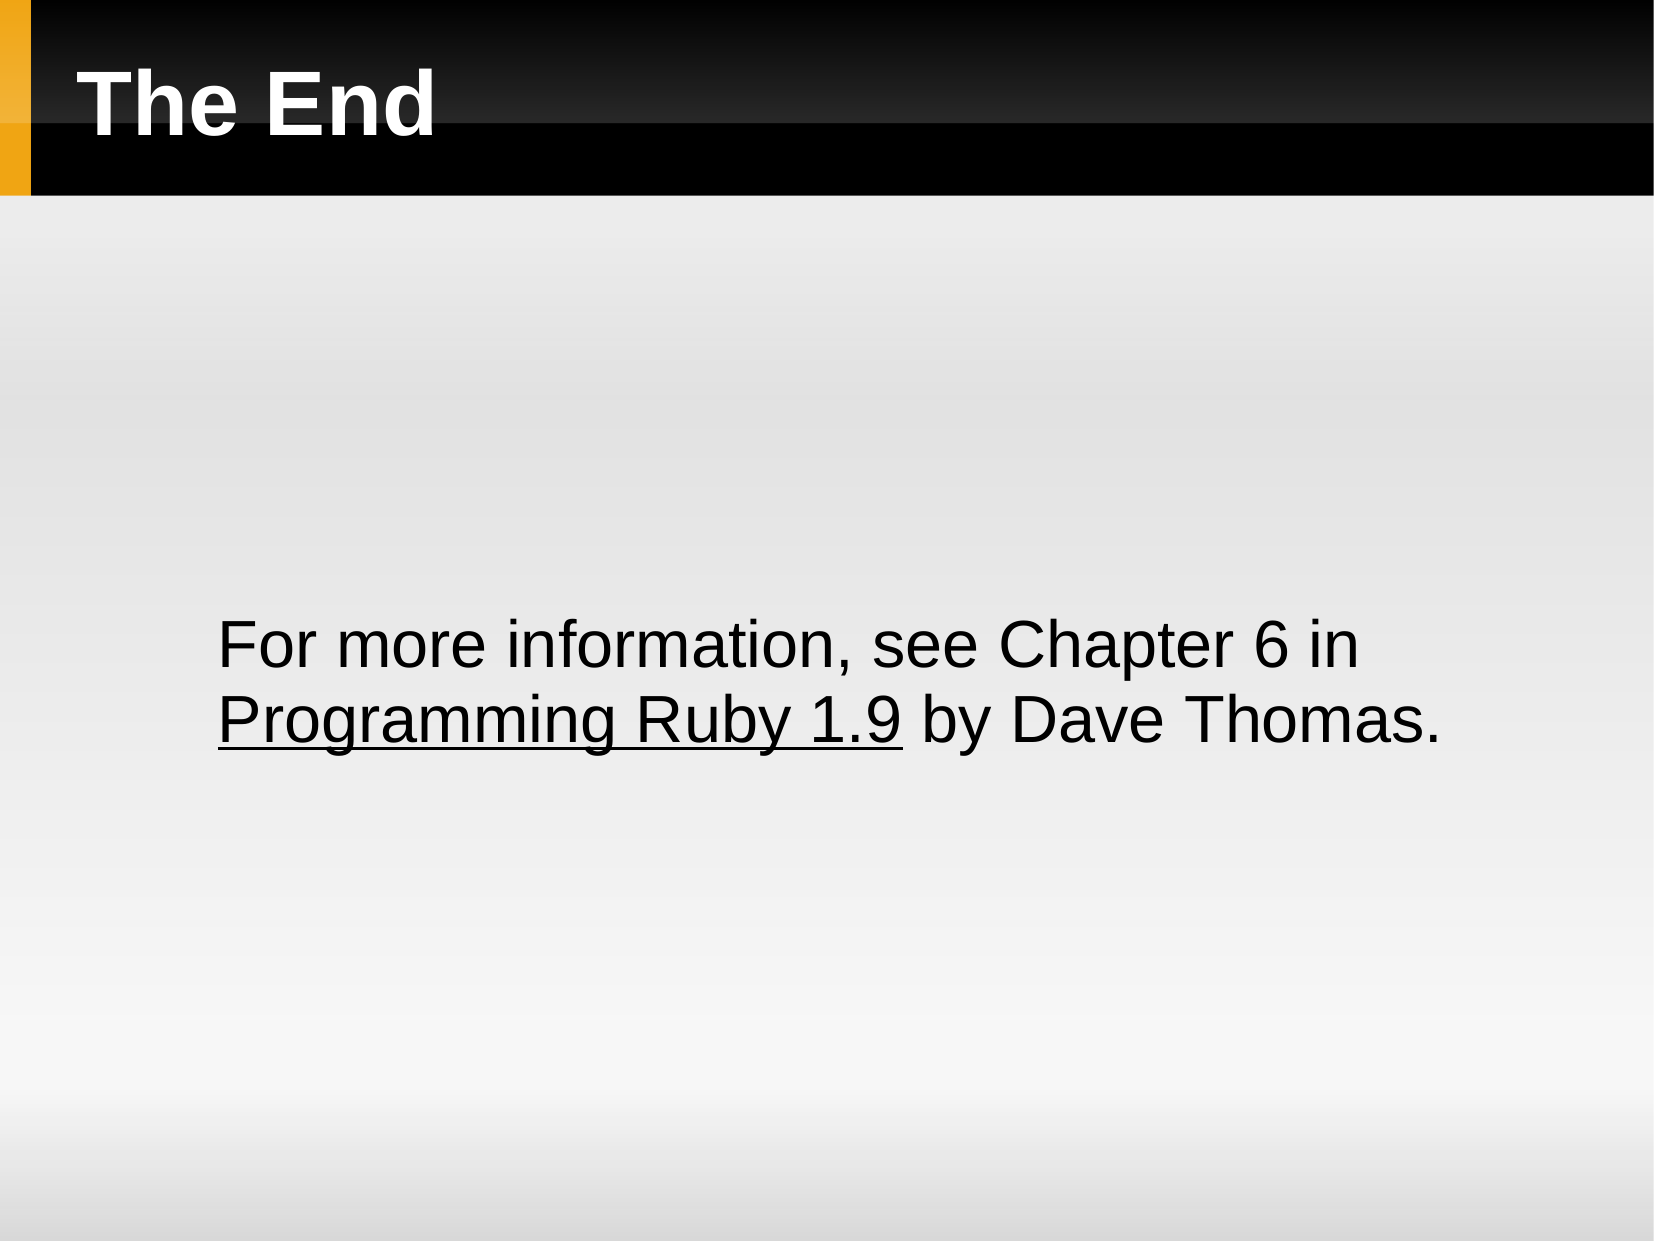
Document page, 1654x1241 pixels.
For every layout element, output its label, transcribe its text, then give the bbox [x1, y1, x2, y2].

title The End [76, 7, 1565, 200]
text_box For more information, see Chapter 6 in Programming Ruby 1.9 by Dave Thomas. [203, 600, 1463, 788]
picture [0, 0, 1654, 1241]
